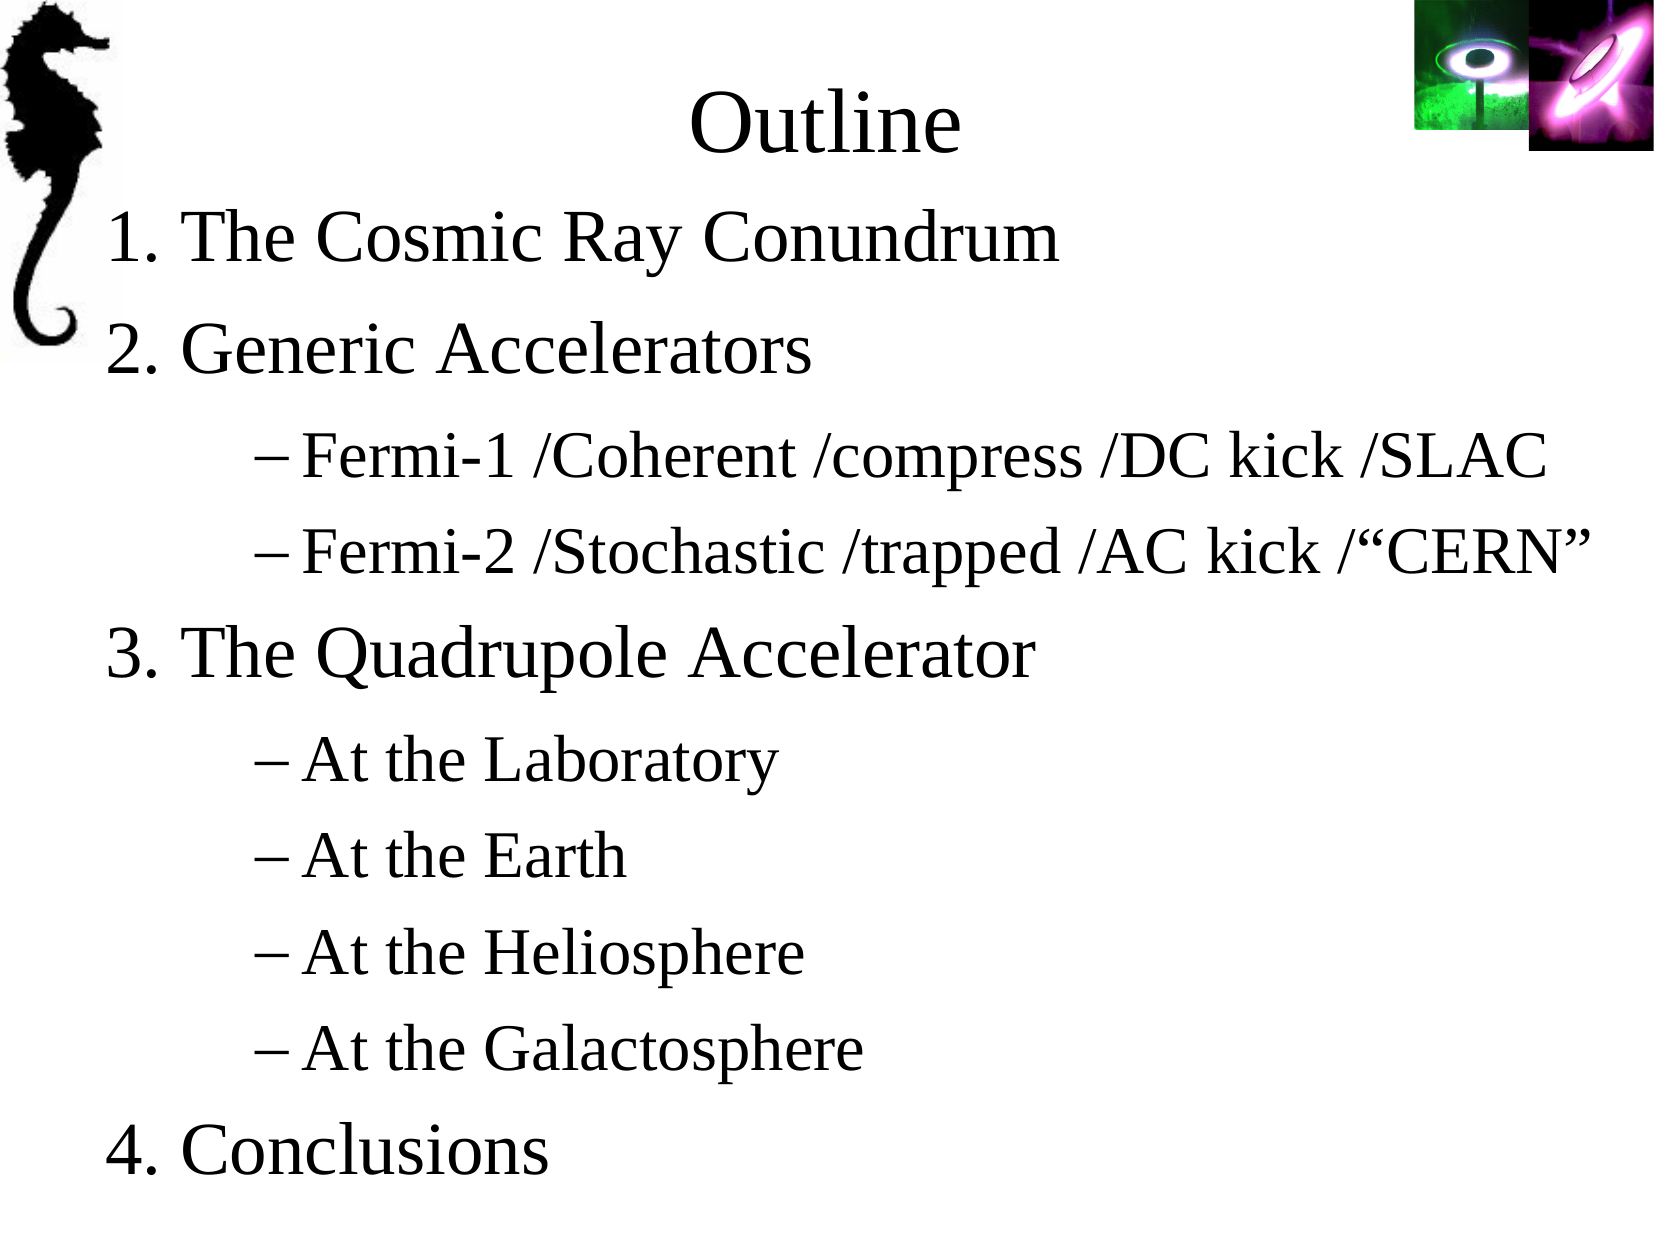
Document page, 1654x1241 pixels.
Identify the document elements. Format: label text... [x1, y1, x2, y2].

list 1. The Cosmic Ray Conundrum 2. Generic Accelerators Fermi-1 /Coherent /compress /DC kick /SLAC Fermi-2 /Stochastic /trapped /AC kick /“CERN” 3. The Quadrupole Accelerator At the Laboratory At the Earth At the Heliosphere At the Galactosphere 4. Conclusions [105, 195, 1654, 1241]
picture [1414, 0, 1654, 151]
picture [0, 0, 123, 363]
title Outline [121, 19, 1532, 195]
